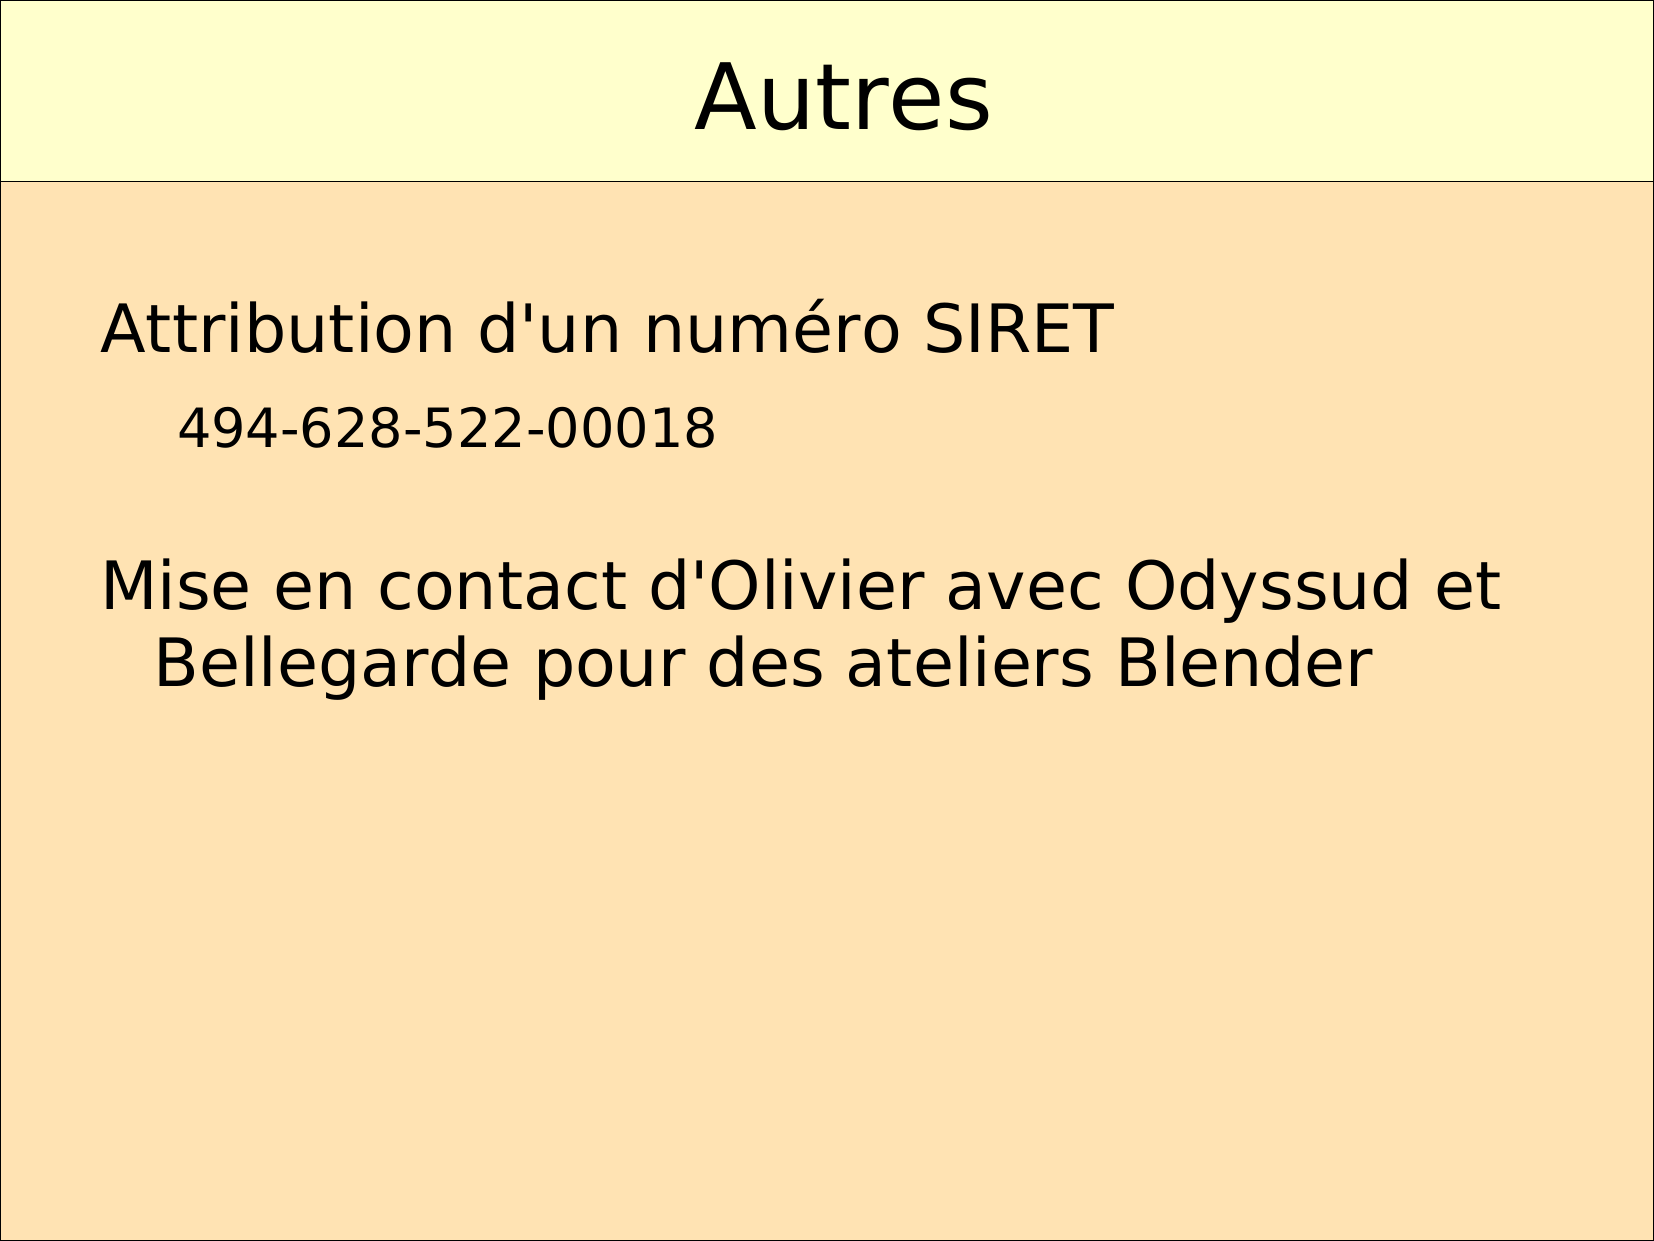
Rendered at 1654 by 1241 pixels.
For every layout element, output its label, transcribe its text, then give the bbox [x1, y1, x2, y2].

title Autres [135, 37, 1552, 158]
list Attribution d'un numéro SIRET 494-628-522-00018 Mise en contact d'Olivier avec Odyssud et Bellegarde pour des ateliers Blender [82, 290, 1571, 1109]
